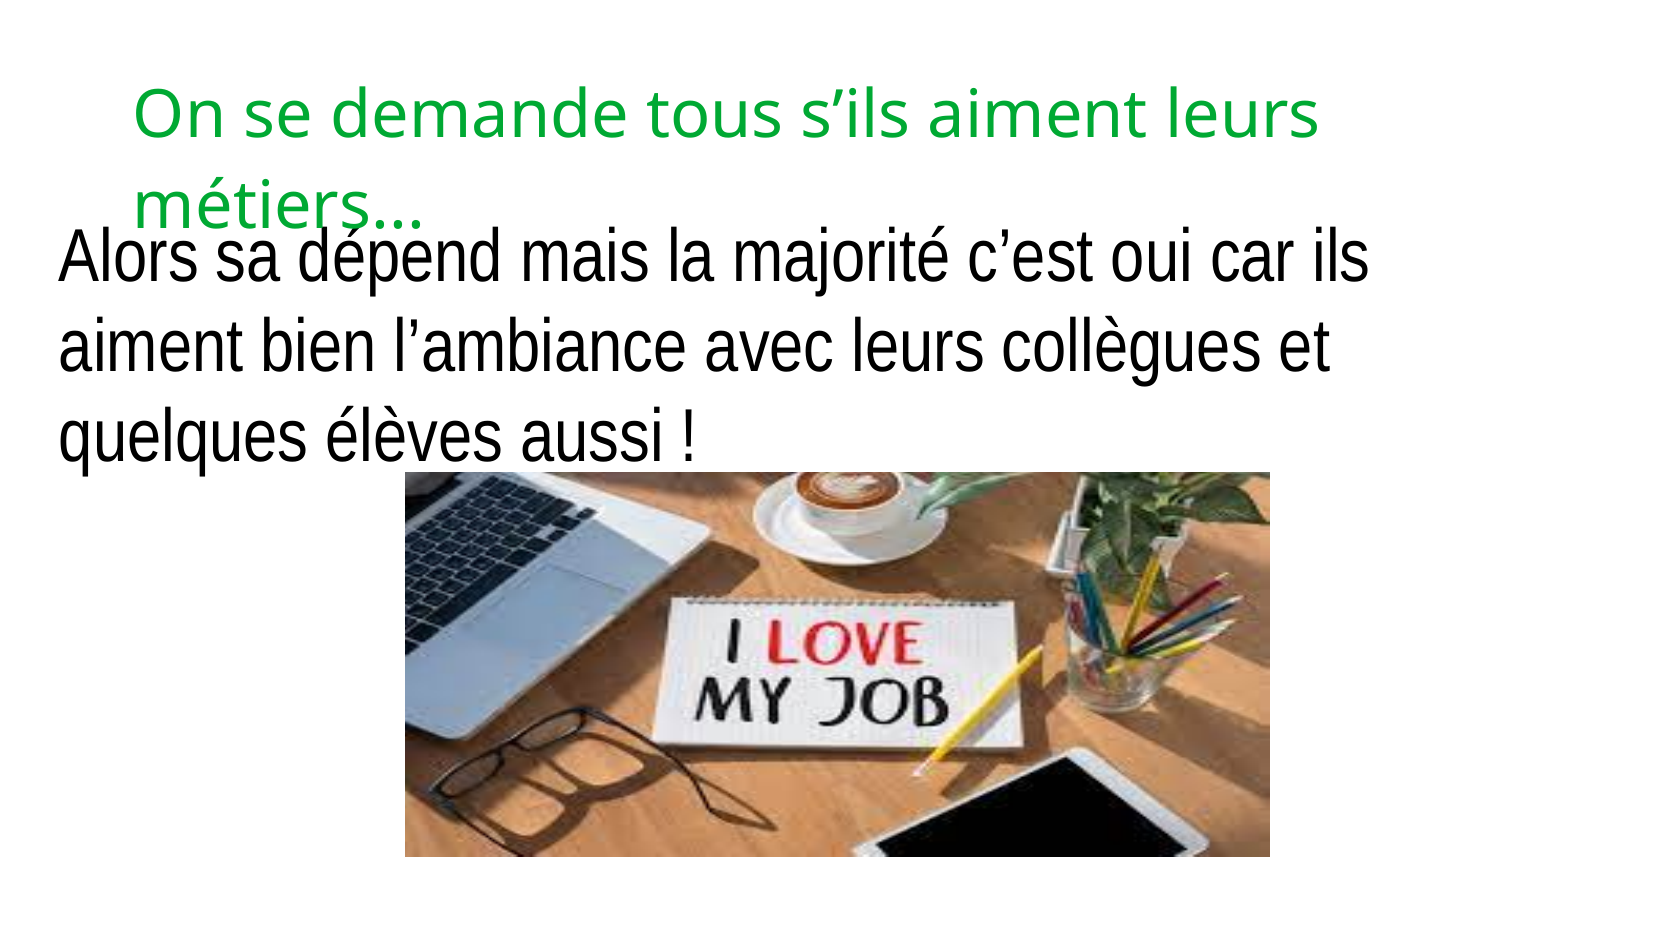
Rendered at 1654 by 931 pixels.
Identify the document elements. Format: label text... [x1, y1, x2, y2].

picture [405, 472, 1270, 857]
subtitle Alors sa dépend mais la majorité c’est oui car ils aiment bien l’ambiance avec leurs collègues et quelques élèves aussi ! [59, 206, 1548, 480]
text_box On se demande tous s’ils aiment leurs métiers... [118, 59, 1565, 208]
